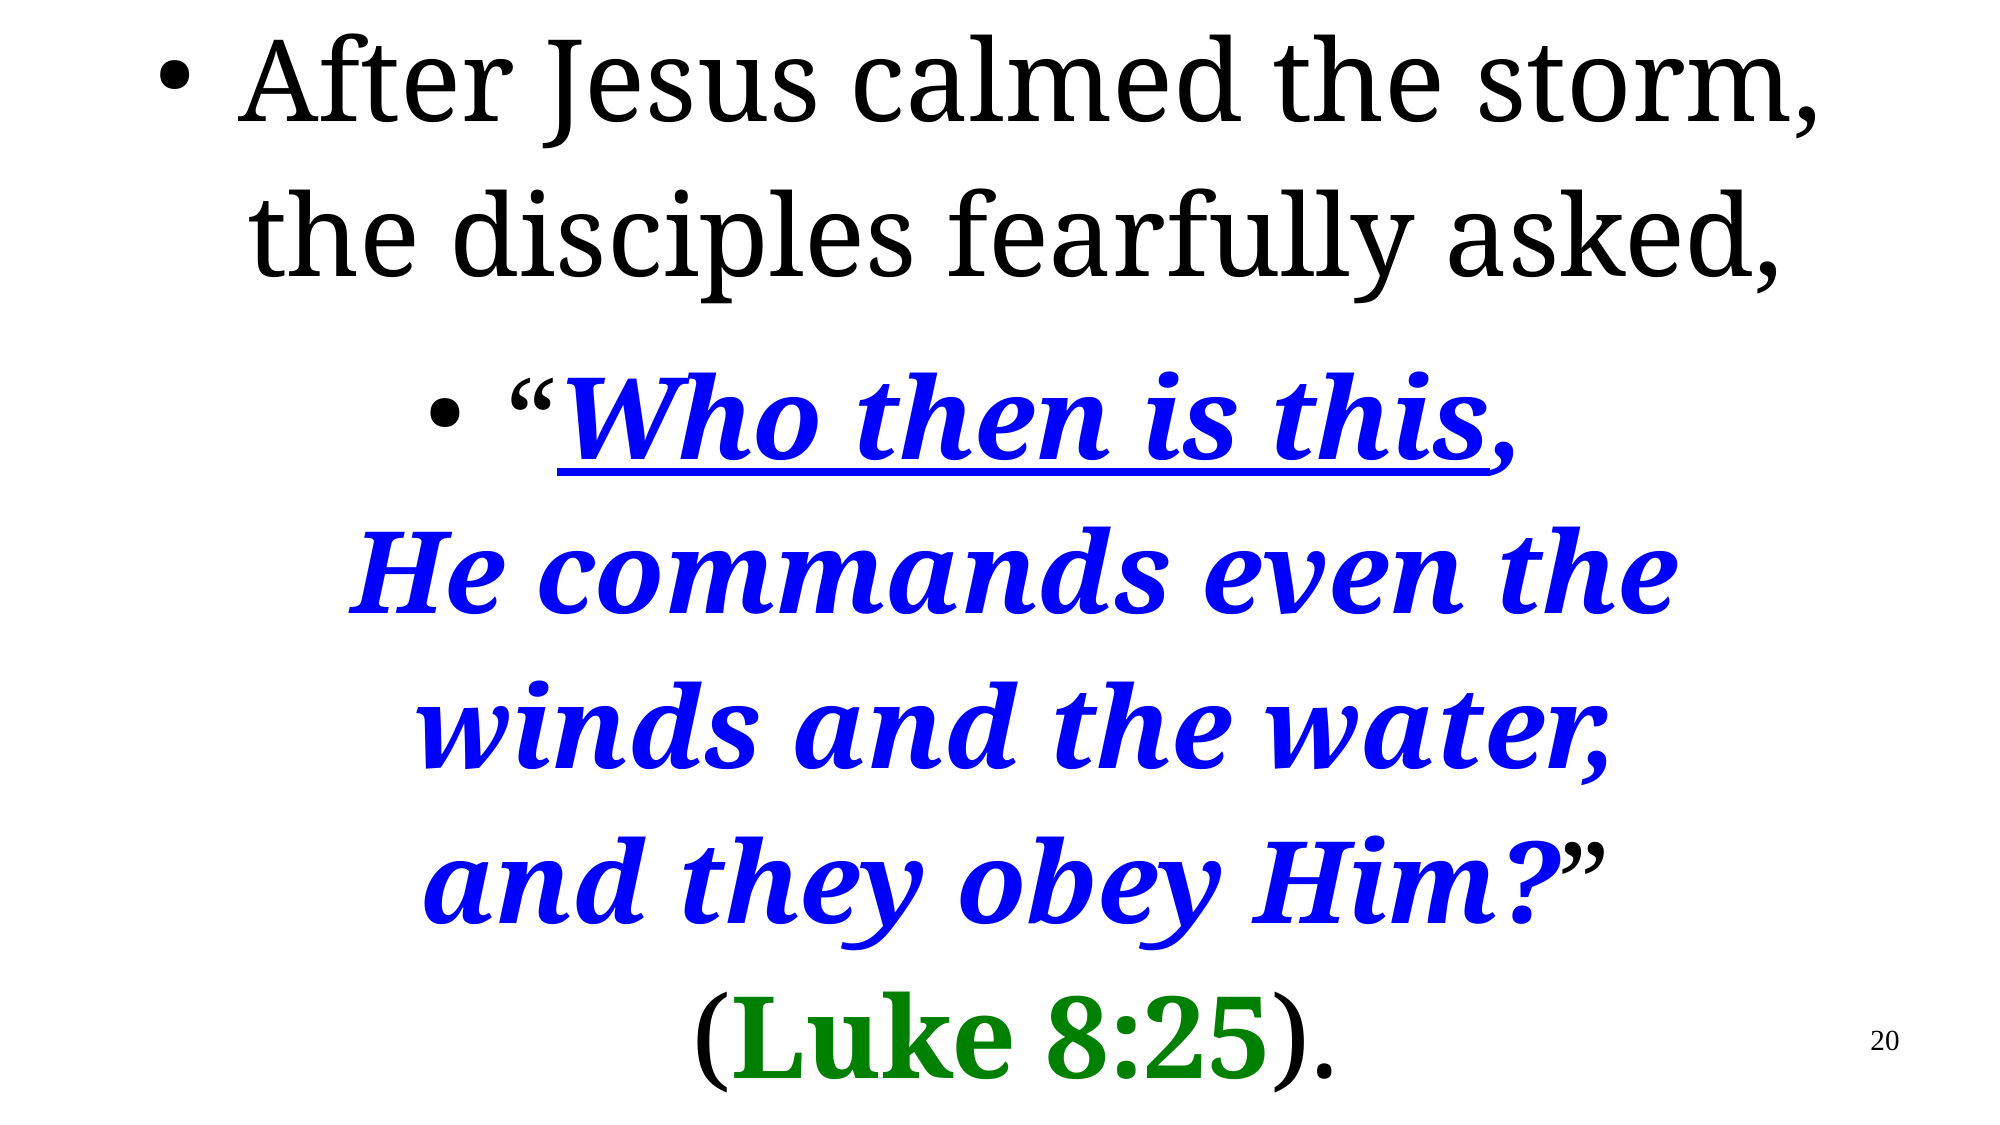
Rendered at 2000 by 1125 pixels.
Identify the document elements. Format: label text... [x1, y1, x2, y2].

list After Jesus calmed the storm, the disciples fearfully asked, “Who then is this, He commands even the winds and the water, and they obey Him?” (Luke 8:25). [0, 0, 1996, 1123]
